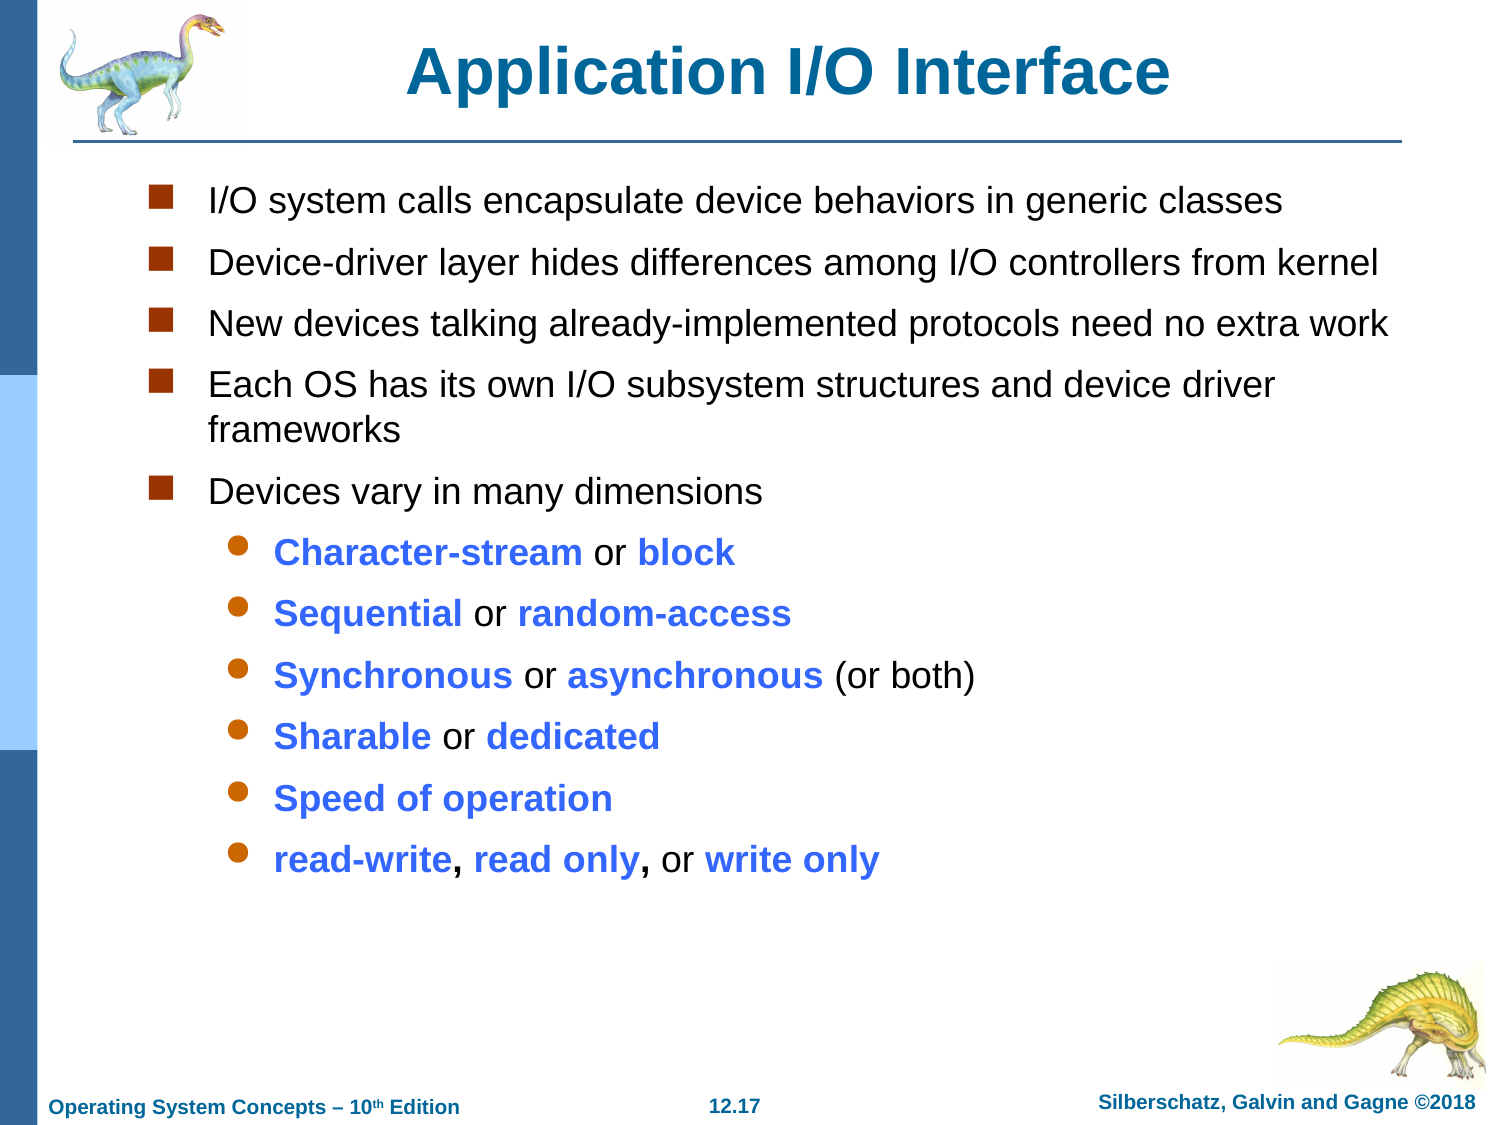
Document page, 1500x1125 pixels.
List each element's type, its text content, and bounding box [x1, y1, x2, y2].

title Application I/O Interface [153, 20, 1425, 116]
picture [1275, 959, 1486, 1090]
picture [1415, 1094, 1423, 1099]
picture [46, 0, 243, 149]
list I/O system calls encapsulate device behaviors in generic classes Device-driver layer hides differences among I/O controllers from kernel New devices talking already-implemented protocols need no extra work Each OS has its own I/O subsystem structures and device driver frameworks Devices vary in many dimensions Character-stream or block Sequential or random-access Synchronous or asynchronous (or both) Sharable or dedicated Speed of operation read-write, read only, or write only [136, 168, 1406, 912]
